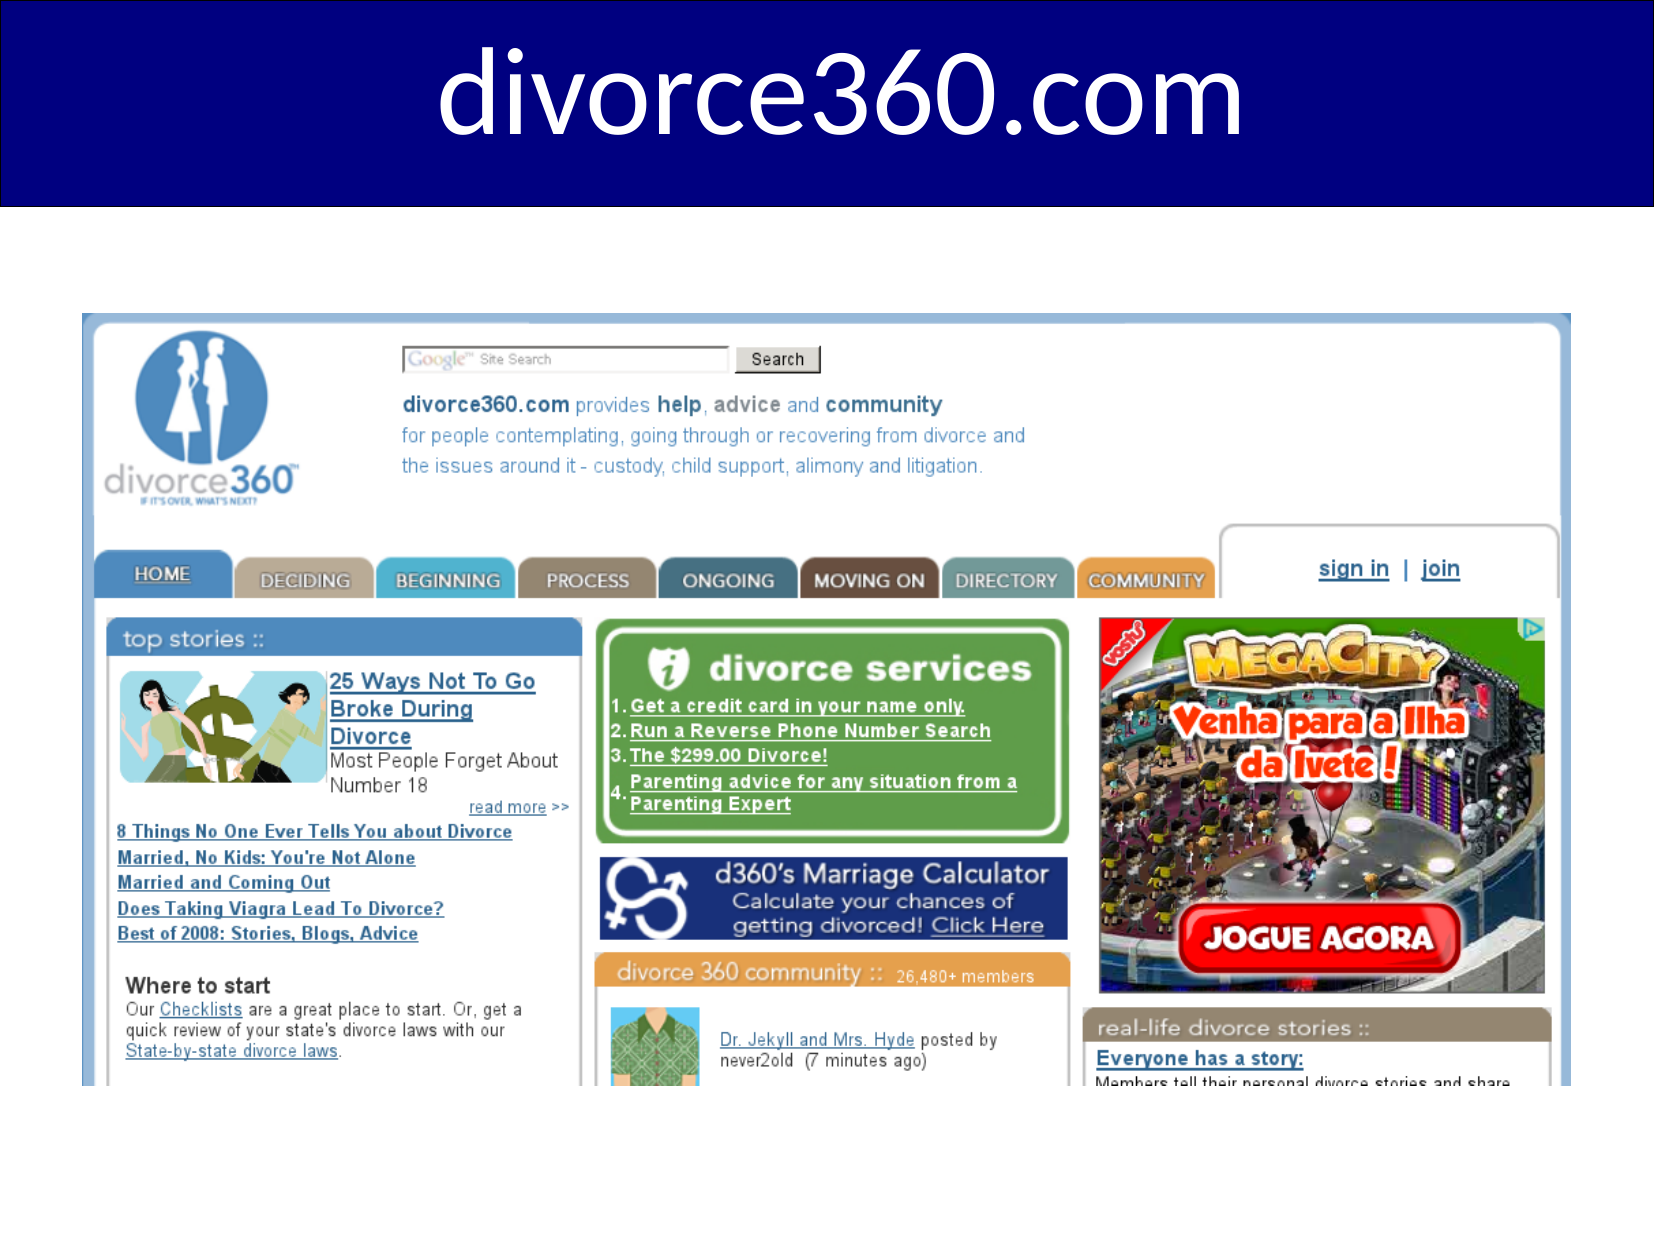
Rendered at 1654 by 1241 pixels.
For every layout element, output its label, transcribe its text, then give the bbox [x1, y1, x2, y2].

picture [82, 313, 1571, 1086]
title divorce360.com [0, 0, 1654, 207]
